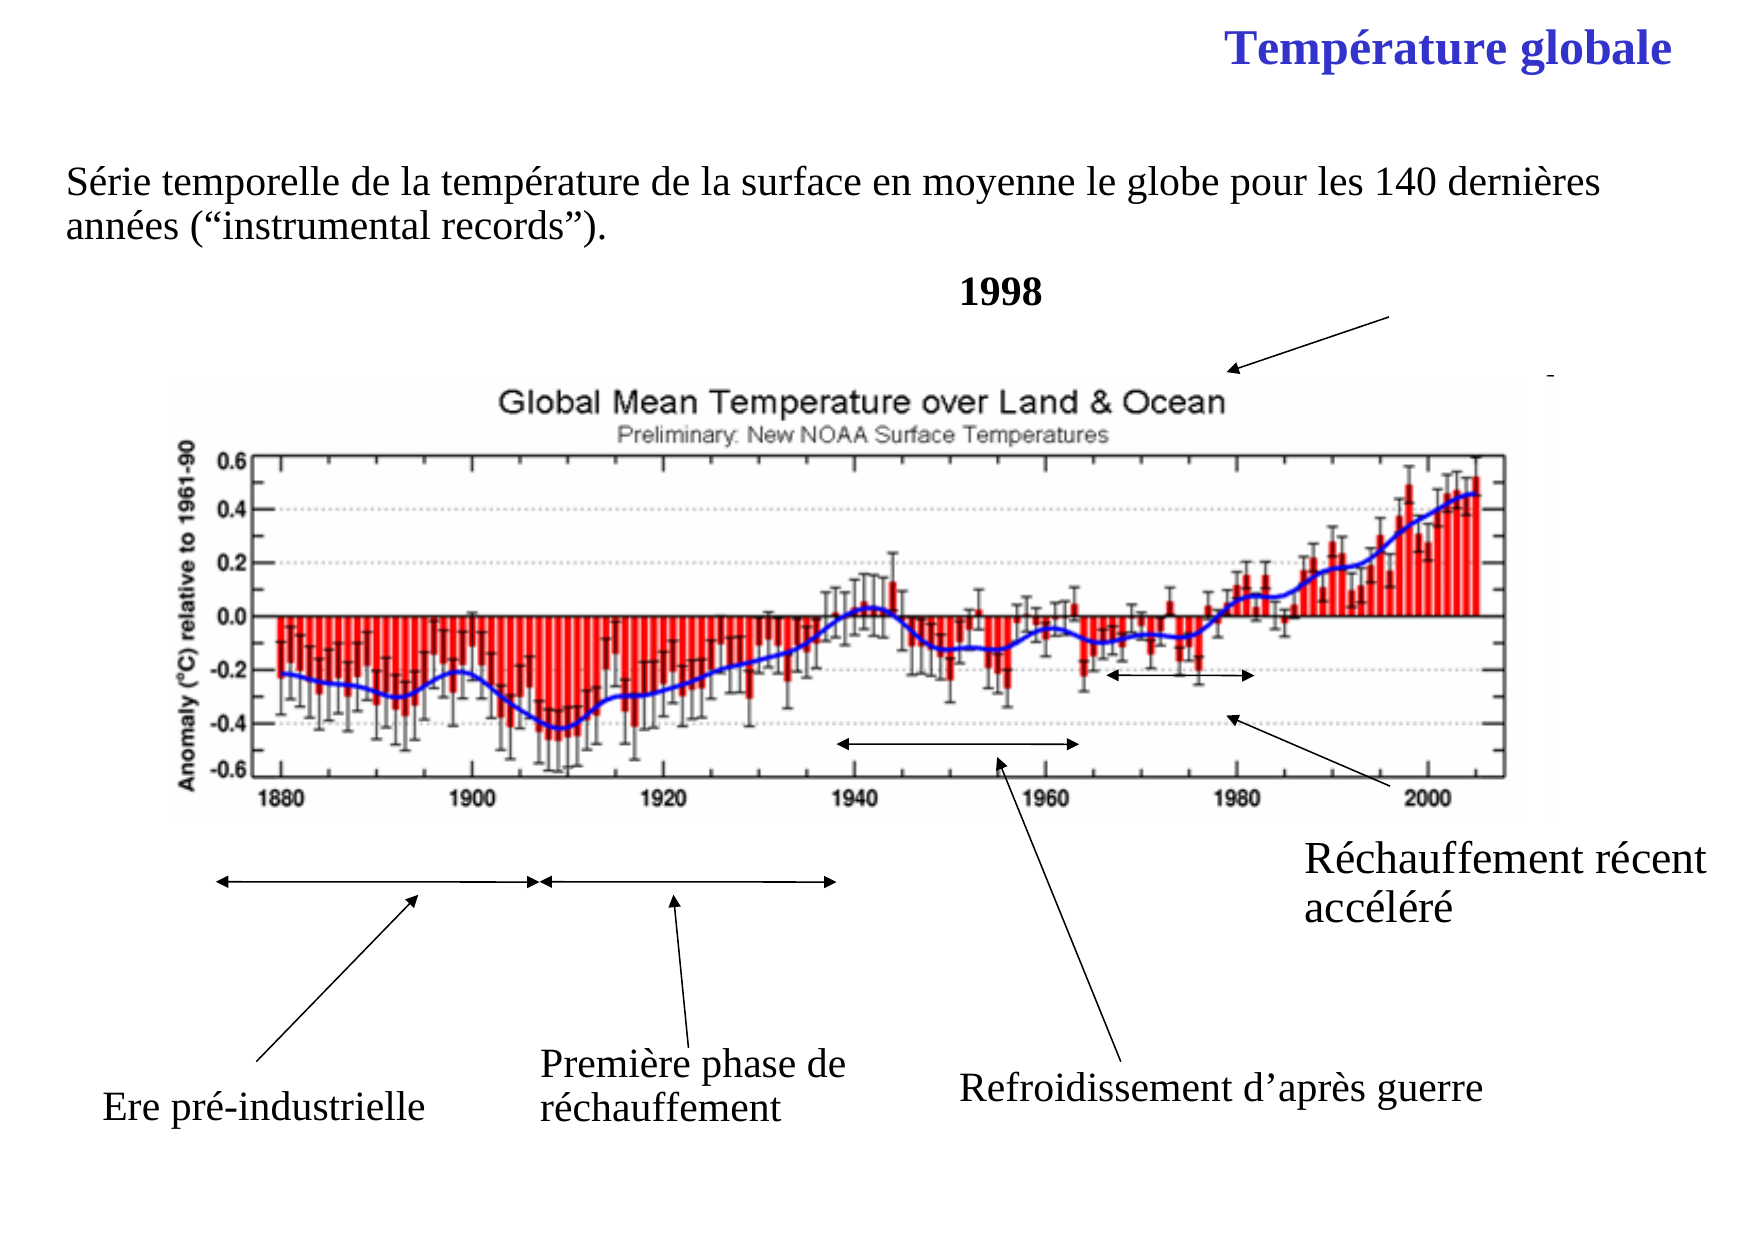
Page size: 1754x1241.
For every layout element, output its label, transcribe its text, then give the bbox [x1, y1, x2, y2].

text_box Première phase de réchauffement [525, 1033, 985, 1139]
text_box 1998 [944, 261, 1754, 322]
text_box Réchauffement récent accéléré [1290, 826, 1754, 941]
text_box Série temporelle de la température de la surface en moyenne le globe pour les 140 dernières années (“instrumental records”). [51, 151, 1673, 257]
picture [172, 375, 1554, 822]
text_box Refroidissement d’après guerre [985, 1058, 1754, 1119]
text_box Température globale [1209, 13, 1689, 83]
text_box Ere pré-industrielle [87, 1076, 442, 1138]
